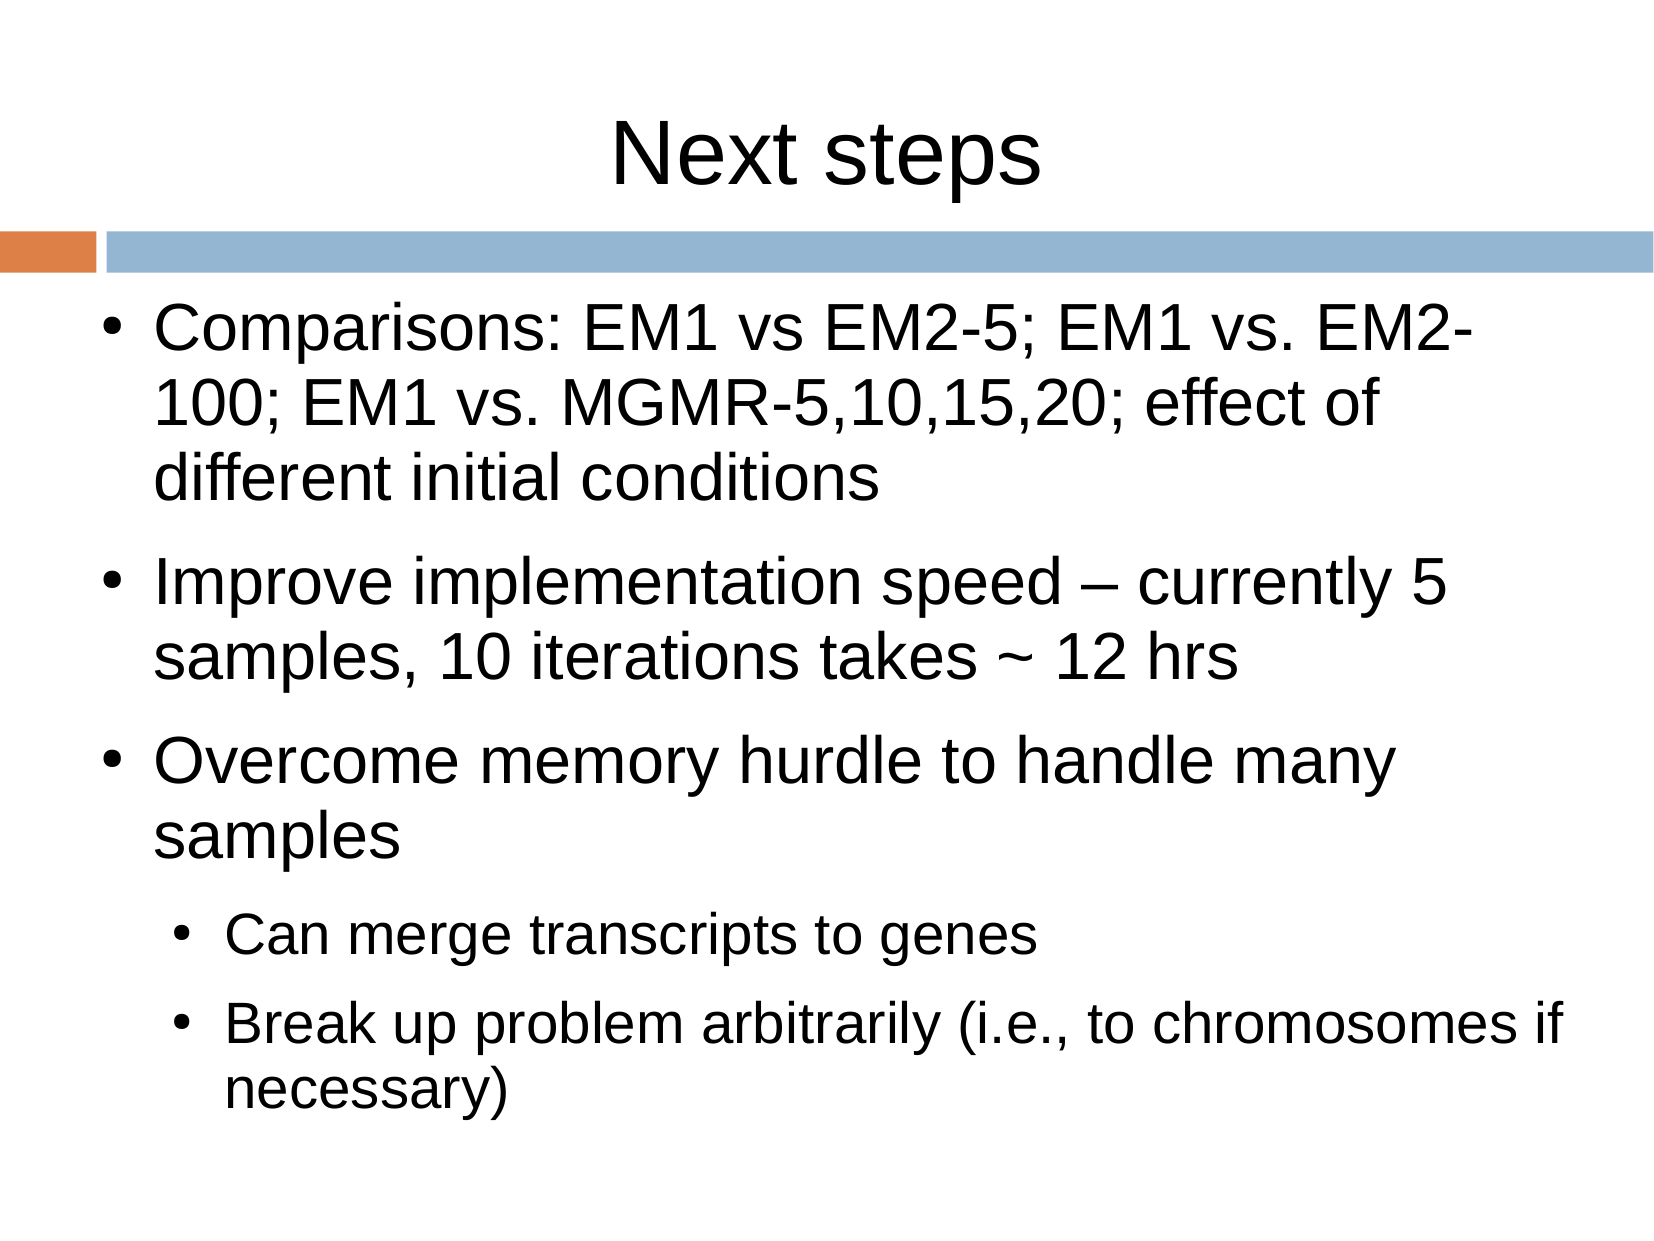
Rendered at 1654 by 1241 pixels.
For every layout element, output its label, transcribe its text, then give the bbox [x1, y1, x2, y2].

title Next steps [82, 56, 1571, 250]
list Comparisons: EM1 vs EM2-5; EM1 vs. EM2-100; EM1 vs. MGMR-5,10,15,20; effect of different initial conditions Improve implementation speed – currently 5 samples, 10 iterations takes ~ 12 hrs Overcome memory hurdle to handle many samples Can merge transcripts to genes Break up problem arbitrarily (i.e., to chromosomes if necessary) [82, 290, 1571, 1121]
